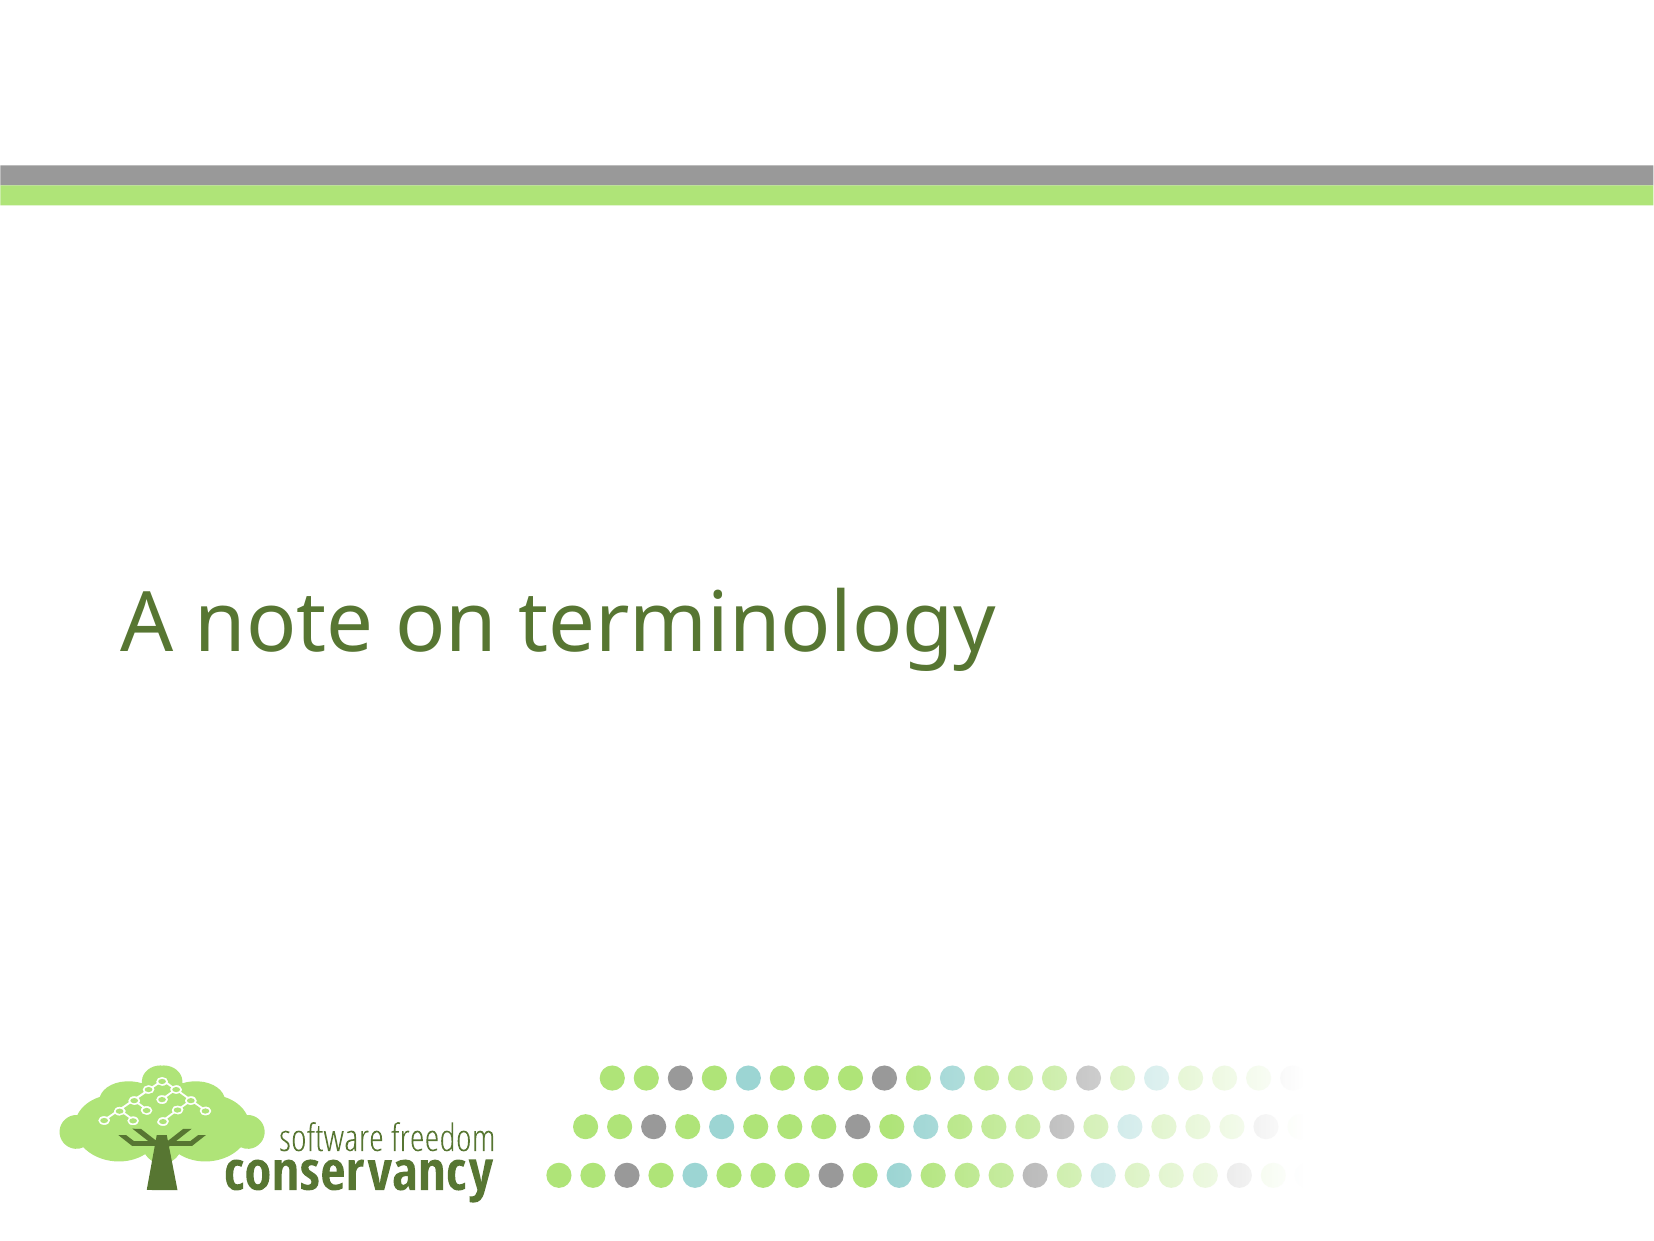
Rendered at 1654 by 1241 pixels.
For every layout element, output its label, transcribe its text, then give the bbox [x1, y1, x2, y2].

title A note on terminology [120, 515, 1576, 723]
